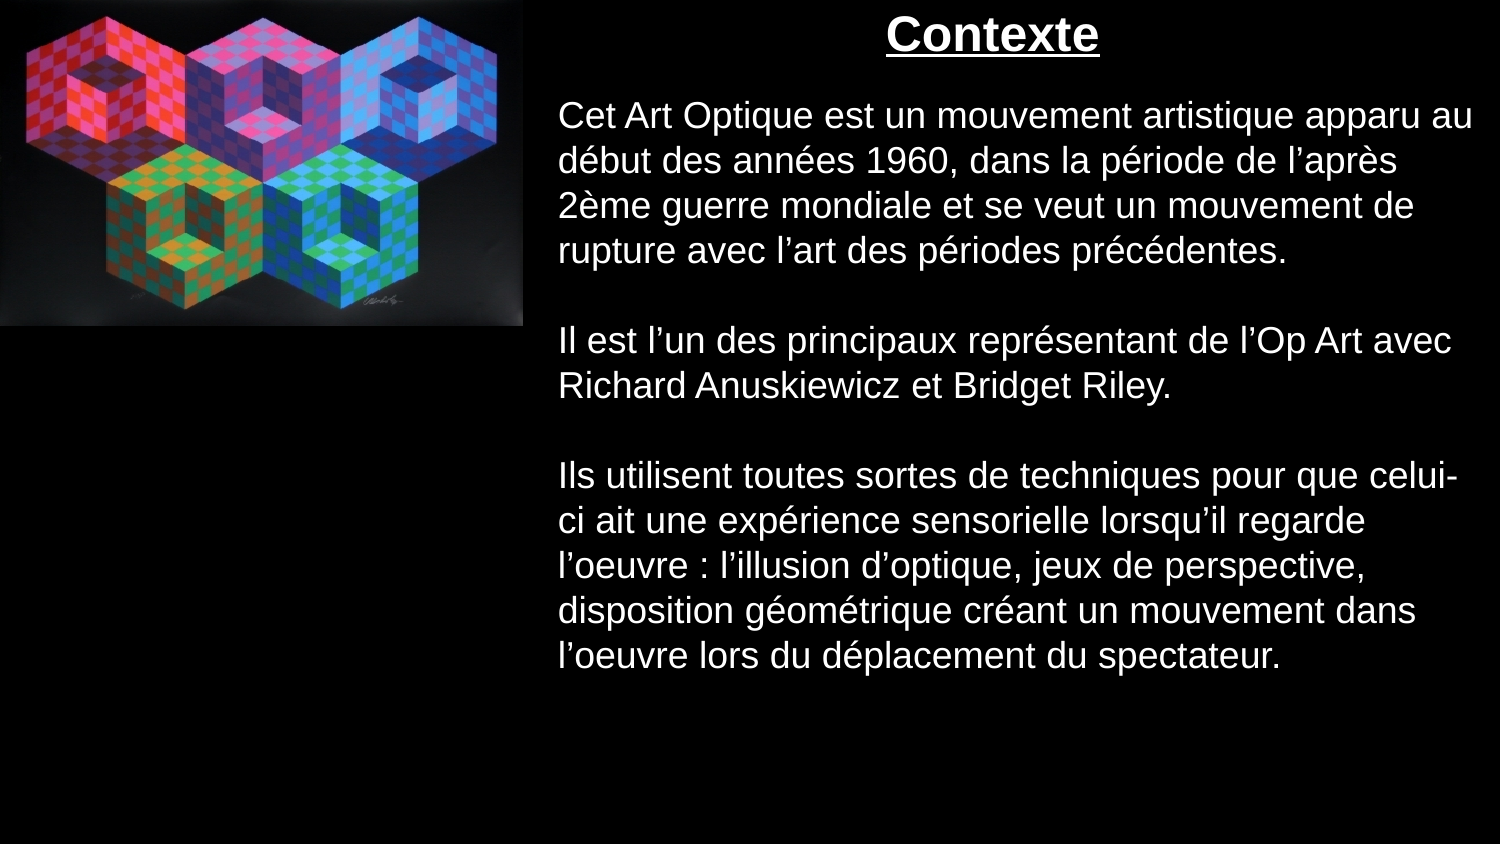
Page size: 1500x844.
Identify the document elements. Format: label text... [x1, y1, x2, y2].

picture [0, 0, 523, 326]
list Cet Art Optique est un mouvement artistique apparu au début des années 1960, dans la période de l’après 2ème guerre mondiale et se veut un mouvement de rupture avec l’art des périodes précédentes. Il est l’un des principaux représentant de l’Op Art avec Richard Anuskiewicz et Bridget Riley. Ils utilisent toutes sortes de techniques pour que celui-ci ait une expérience sensorielle lorsqu’il regarde l’oeuvre : l’illusion d’optique, jeux de perspective, disposition géométrique créant un mouvement dans l’oeuvre lors du déplacement du spectateur. [542, 76, 1500, 808]
title Contexte [870, 0, 1128, 76]
